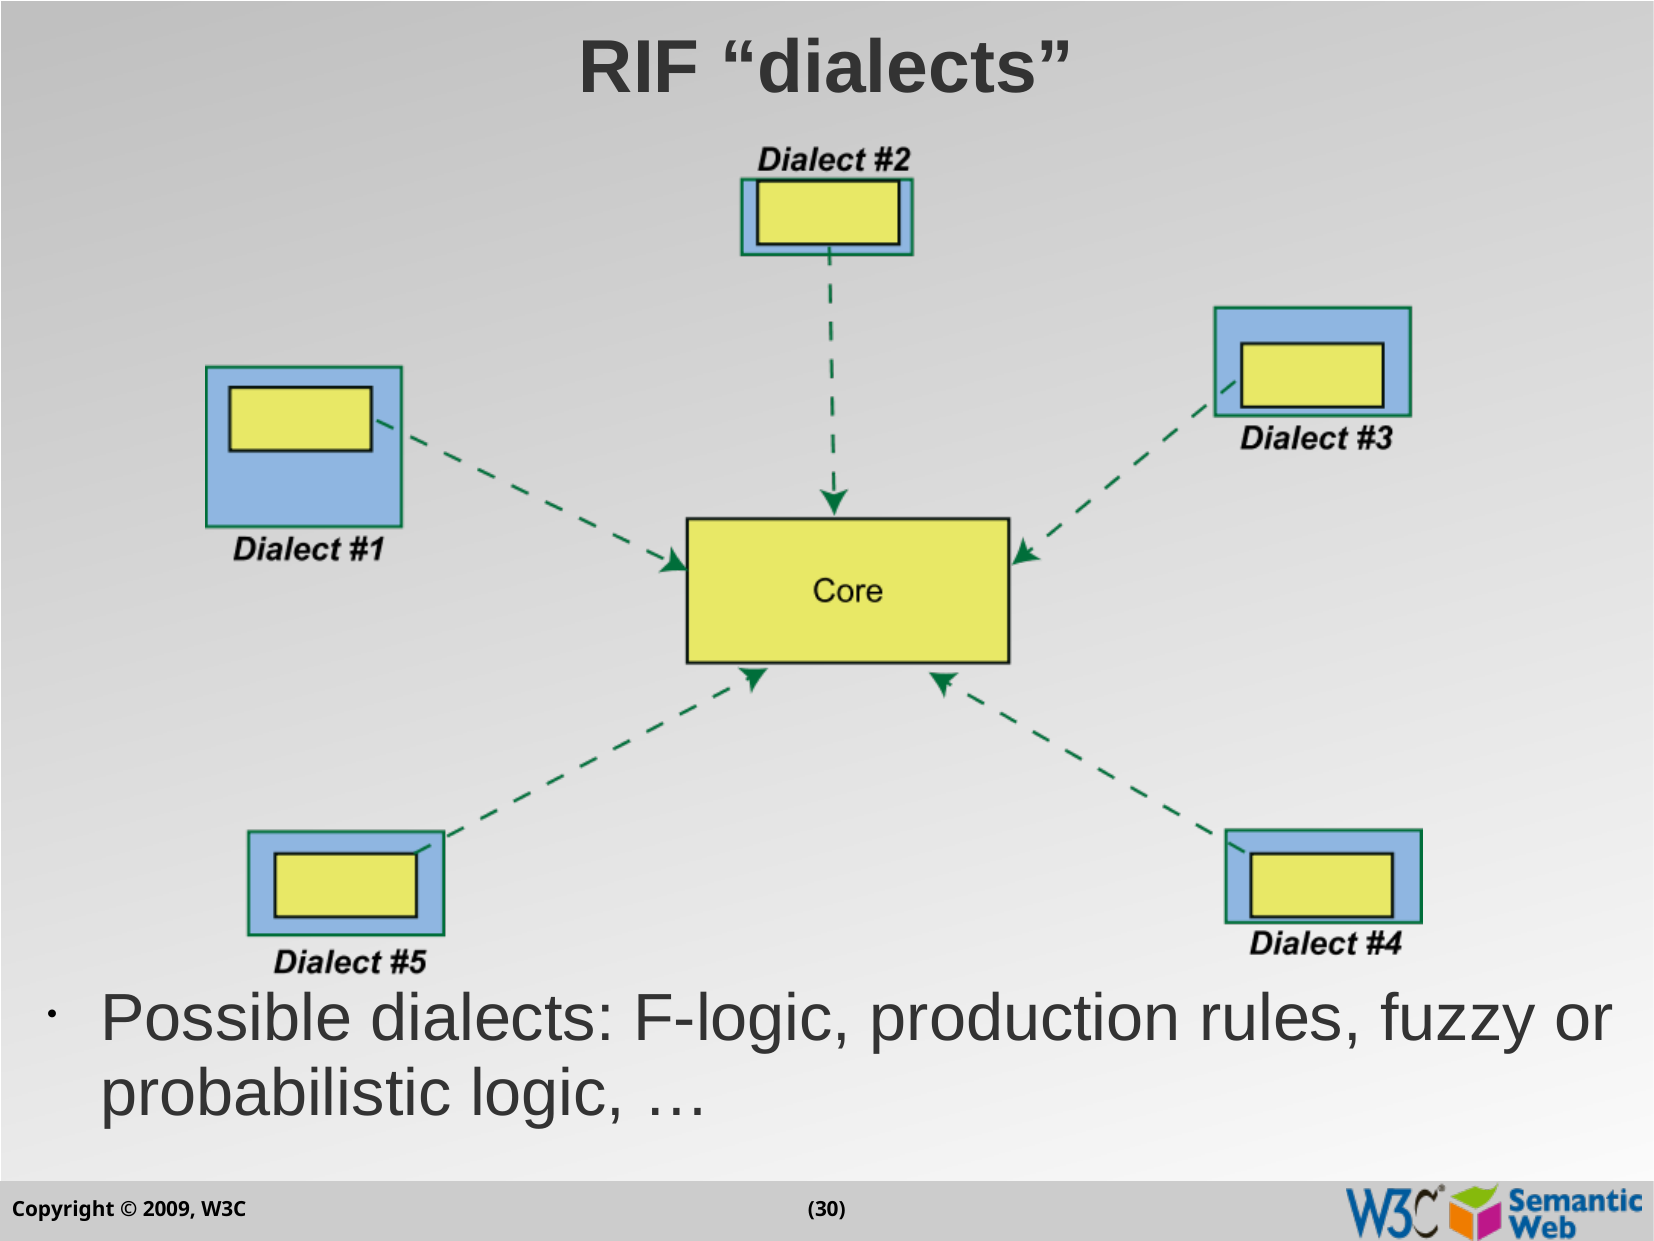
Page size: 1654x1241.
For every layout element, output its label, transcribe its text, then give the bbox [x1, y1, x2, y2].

picture [1, 125, 1654, 1241]
picture [1, 1, 1654, 5]
title RIF “dialects” [0, 5, 1654, 125]
list Possible dialects: F-logic, production rules, fuzzy or probabilistic logic, … [29, 980, 1624, 1154]
